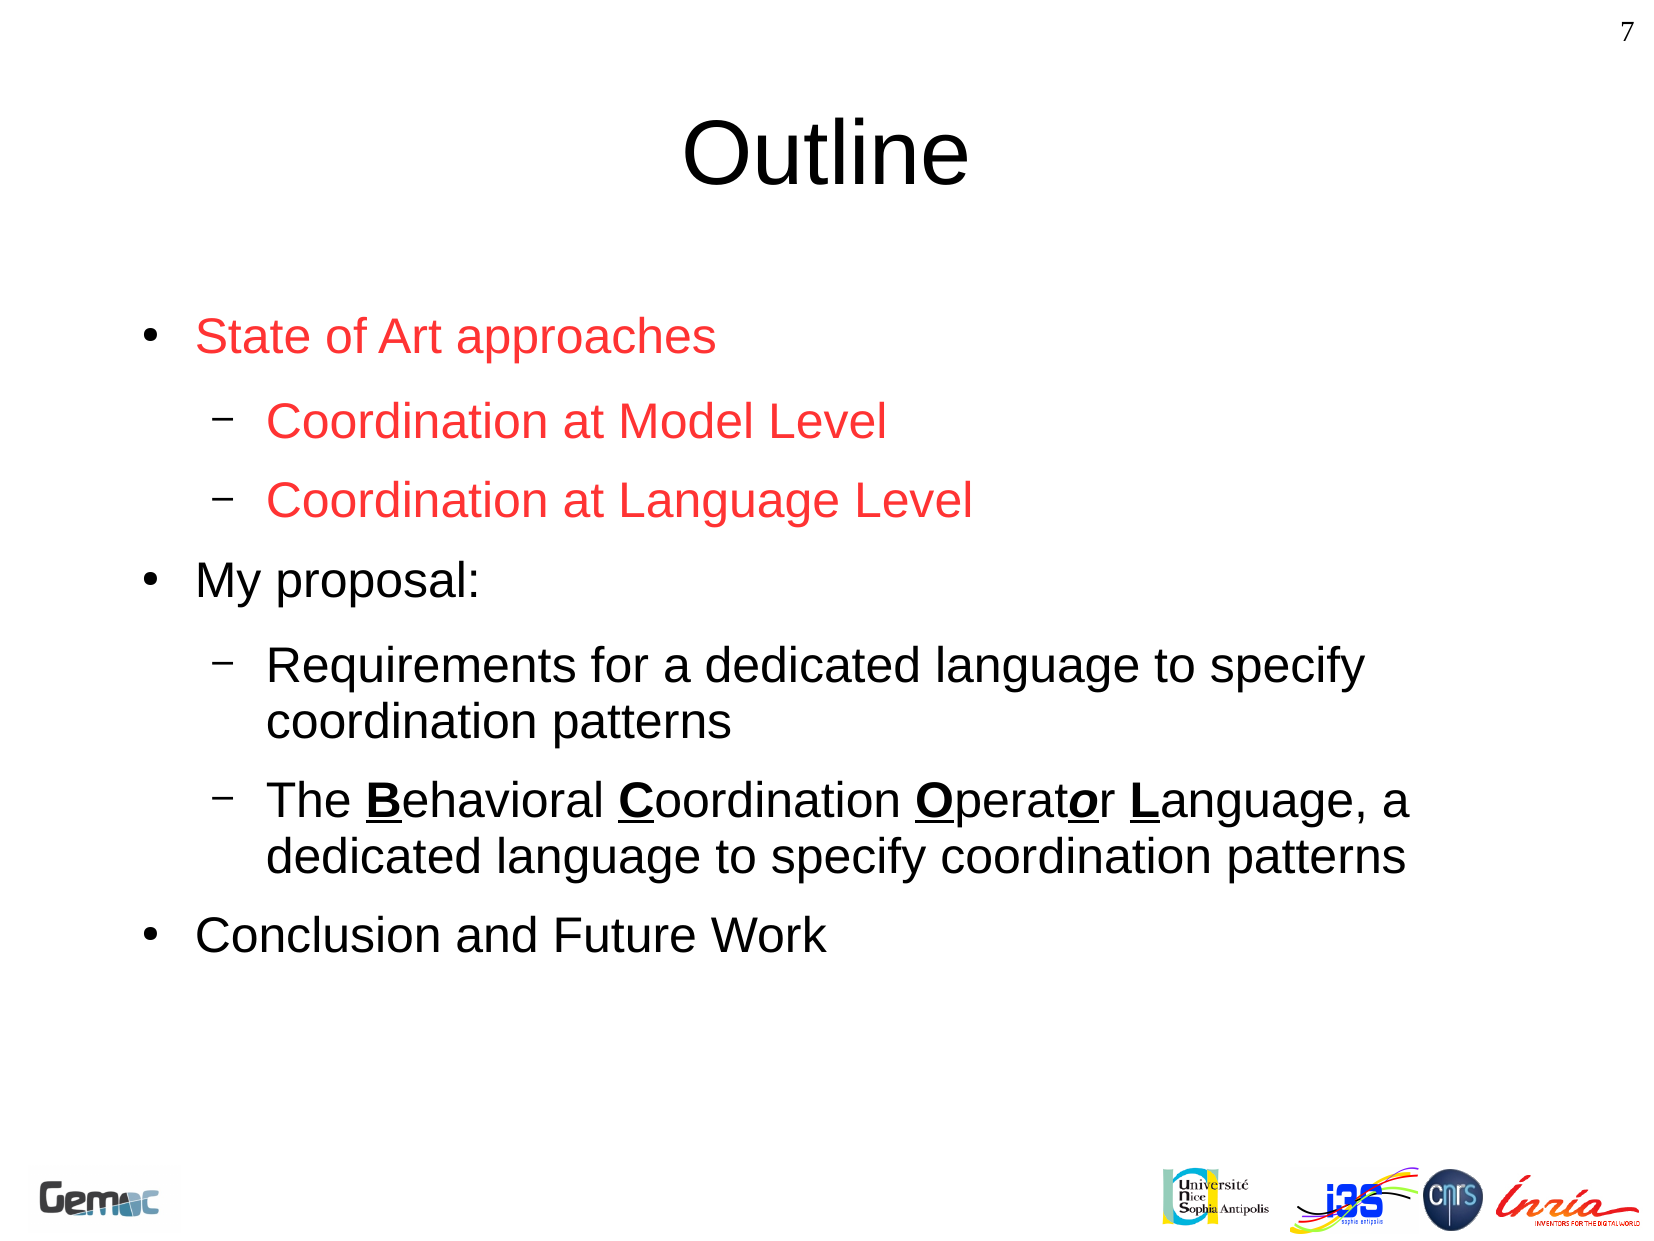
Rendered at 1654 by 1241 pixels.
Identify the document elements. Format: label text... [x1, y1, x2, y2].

title Outline [82, 49, 1571, 257]
picture [1137, 1150, 1647, 1241]
list State of Art approaches Coordination at Model Level Coordination at Language Level My proposal: Requirements for a dedicated language to specify coordination patterns The Behavioral Coordination Operator Language, a dedicated language to specify coordination patterns Conclusion and Future Work [124, 307, 1580, 1028]
